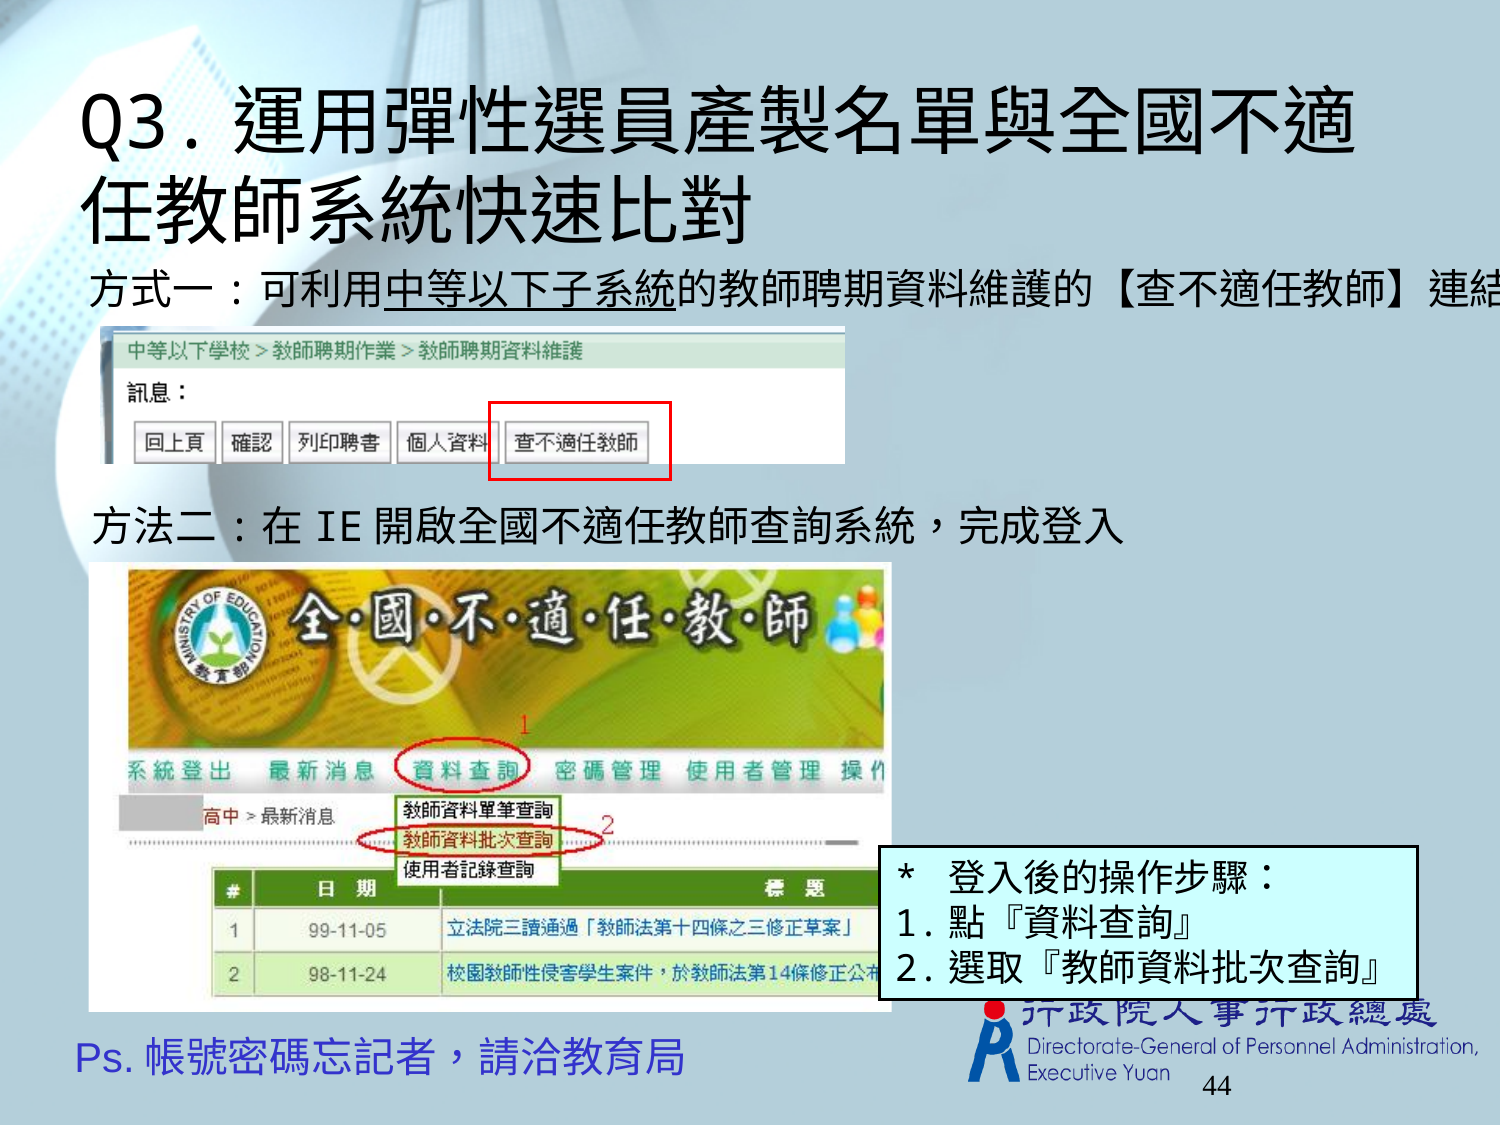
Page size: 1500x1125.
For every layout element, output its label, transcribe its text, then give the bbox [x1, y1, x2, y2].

text_box 方式一:可利用中等以下子系統的教師聘期資料維護的【查不適任教師】連結 [74, 255, 1500, 321]
text_box 方法二:在IE開啟全國不適任教師查詢系統，完成登入 [77, 492, 1140, 557]
text_box Ps.帳號密碼忘記者，請洽教育局 [59, 1023, 702, 1088]
text_box [1187, 1058, 1500, 1125]
text_box * 登入後的操作步驟： 1.點『資料查詢』 2.選取『教師資料批次查詢』 [879, 846, 1418, 1000]
text_box Q3.運用彈性選員產製名單與全國不適任教師系統快速比對 [65, 66, 1400, 261]
picture [491, 404, 669, 464]
picture [100, 326, 845, 464]
picture [88, 562, 892, 1012]
